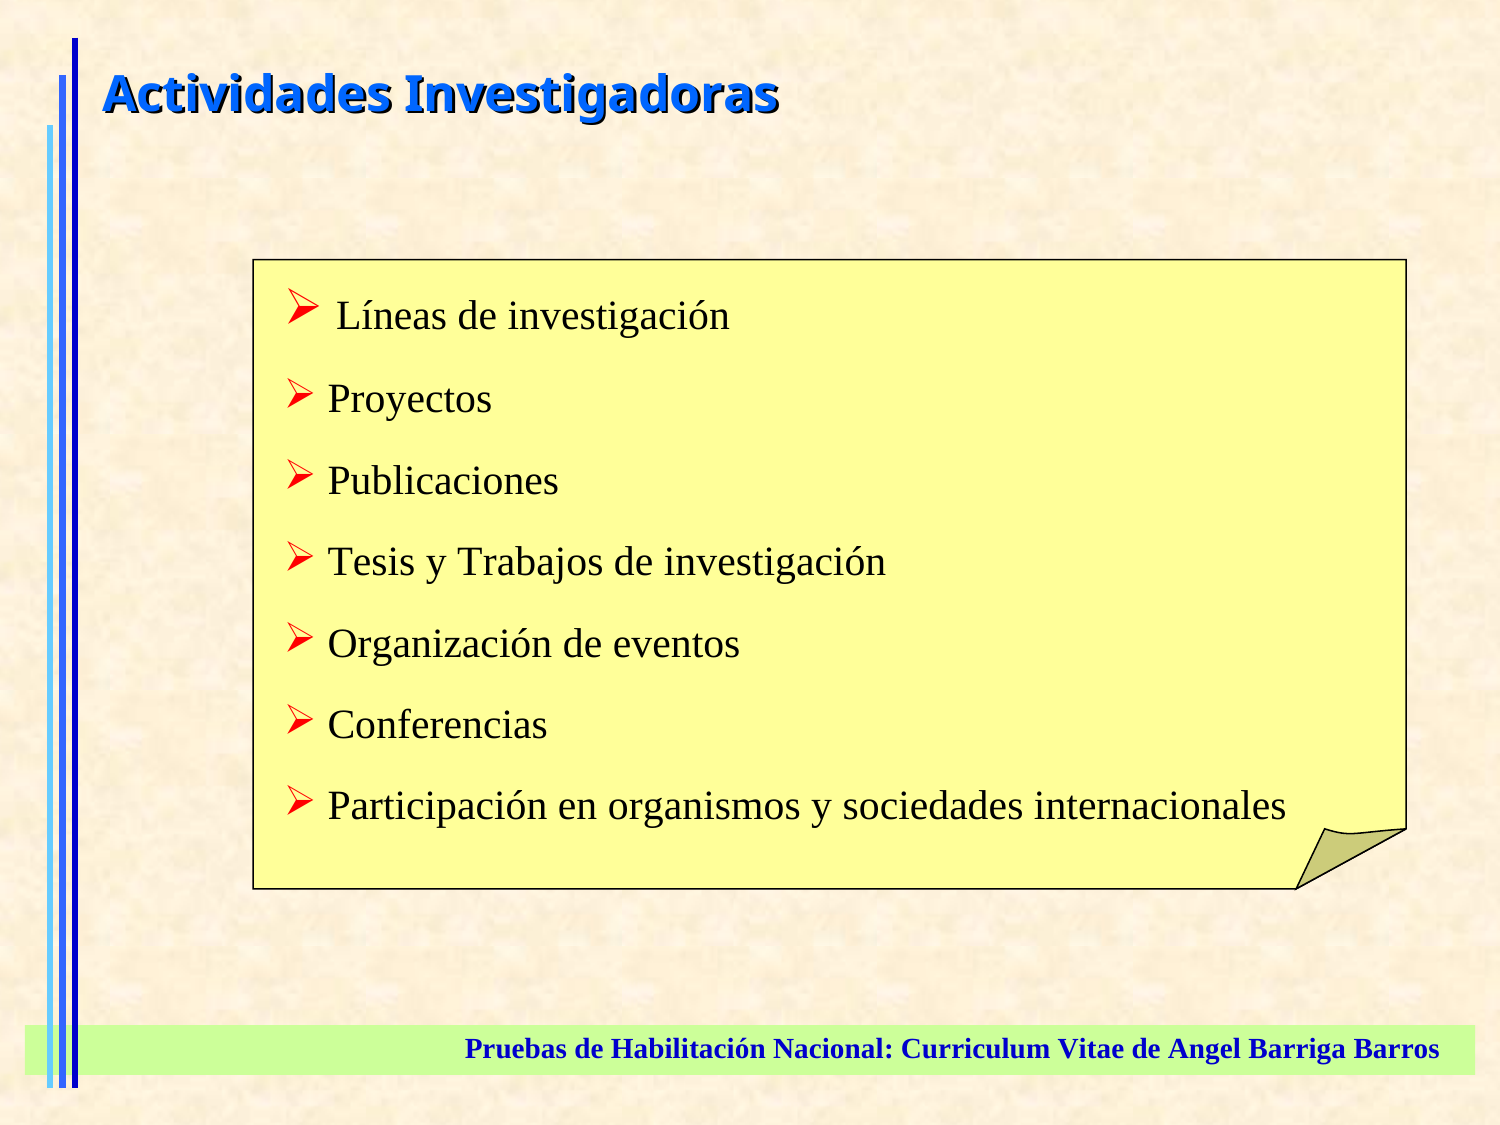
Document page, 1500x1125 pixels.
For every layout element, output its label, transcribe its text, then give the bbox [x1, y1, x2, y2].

text_box Líneas de investigación Proyectos Publicaciones Tesis y Trabajos de investigación Organización de eventos Conferencias Participación en organismos y sociedades internacionales [268, 266, 1303, 837]
text_box Actividades Investigadoras [87, 49, 794, 134]
text_box [253, 259, 1407, 889]
picture [0, 0, 1500, 1125]
